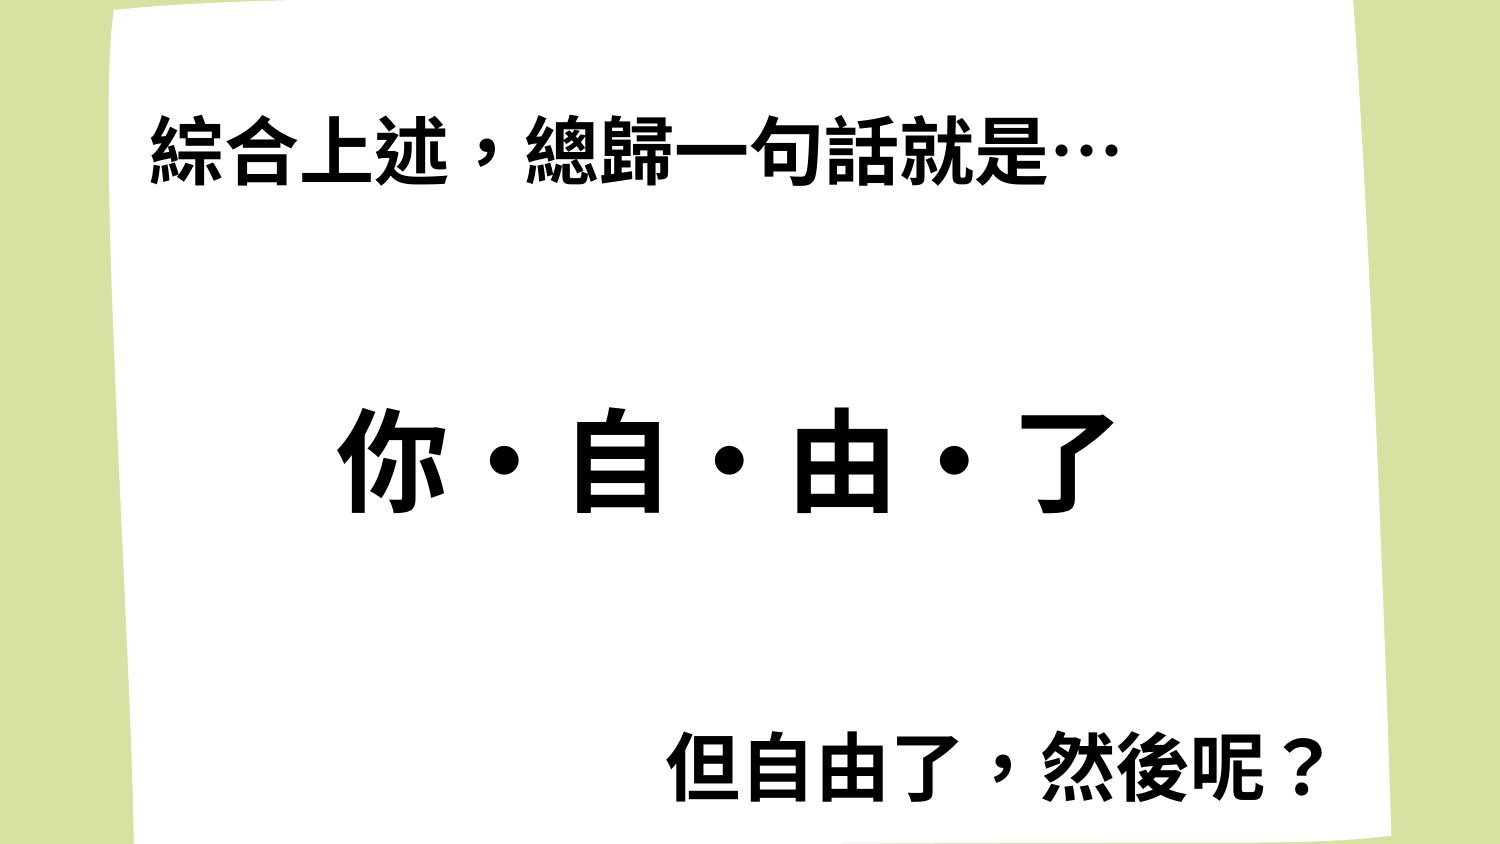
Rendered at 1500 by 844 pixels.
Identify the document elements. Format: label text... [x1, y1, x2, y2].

text_box 但自由了，然後呢？ [650, 668, 1380, 819]
text_box 你‧自‧由‧了 [107, 316, 1353, 534]
text_box 綜合上述，總歸一句話就是… [134, 51, 1380, 202]
text_box [108, 0, 1392, 844]
